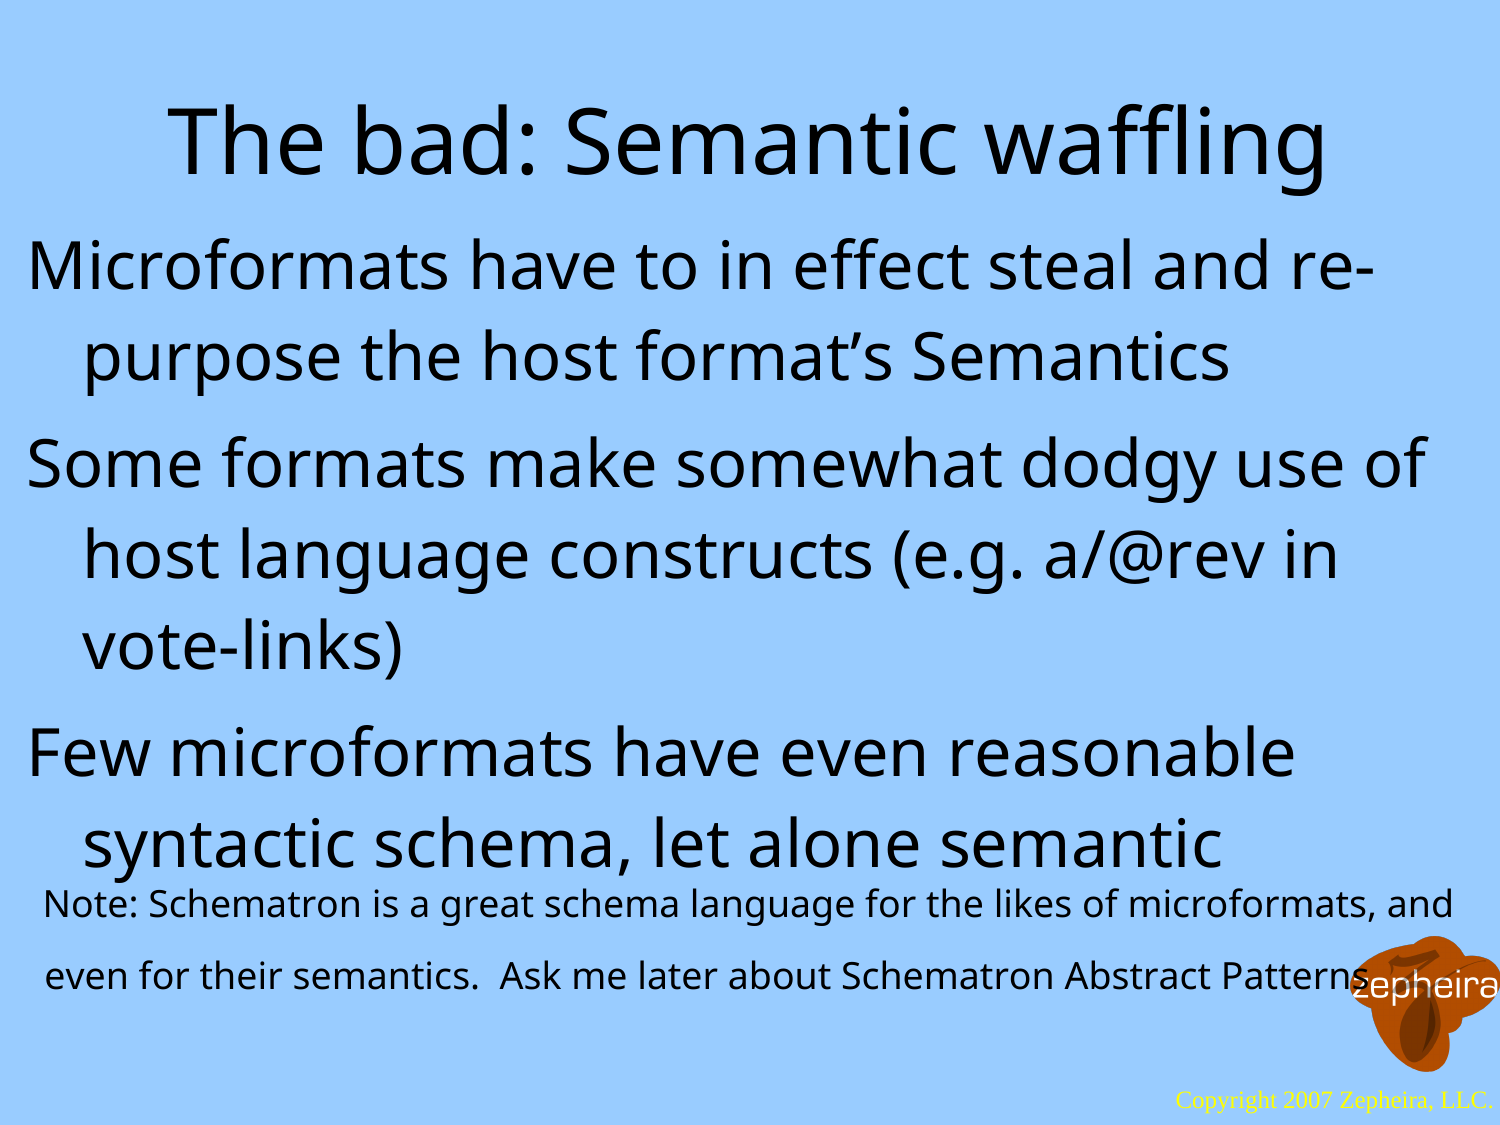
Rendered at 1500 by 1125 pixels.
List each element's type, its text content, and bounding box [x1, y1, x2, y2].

list Note: Schematron is a great schema language for the likes of microformats, and even for their semantics. Ask me later about Schematron Abstract Patterns [42, 855, 1457, 1070]
picture [1350, 936, 1500, 1072]
title The bad: Semantic waffling [75, 45, 1425, 218]
list Microformats have to in effect steal and re-purpose the host format’s Semantics Some formats make somewhat dodgy use of host language constructs (e.g. a/@rev in vote-links) Few microformats have even reasonable syntactic schema, let alone semantic [26, 218, 1465, 794]
